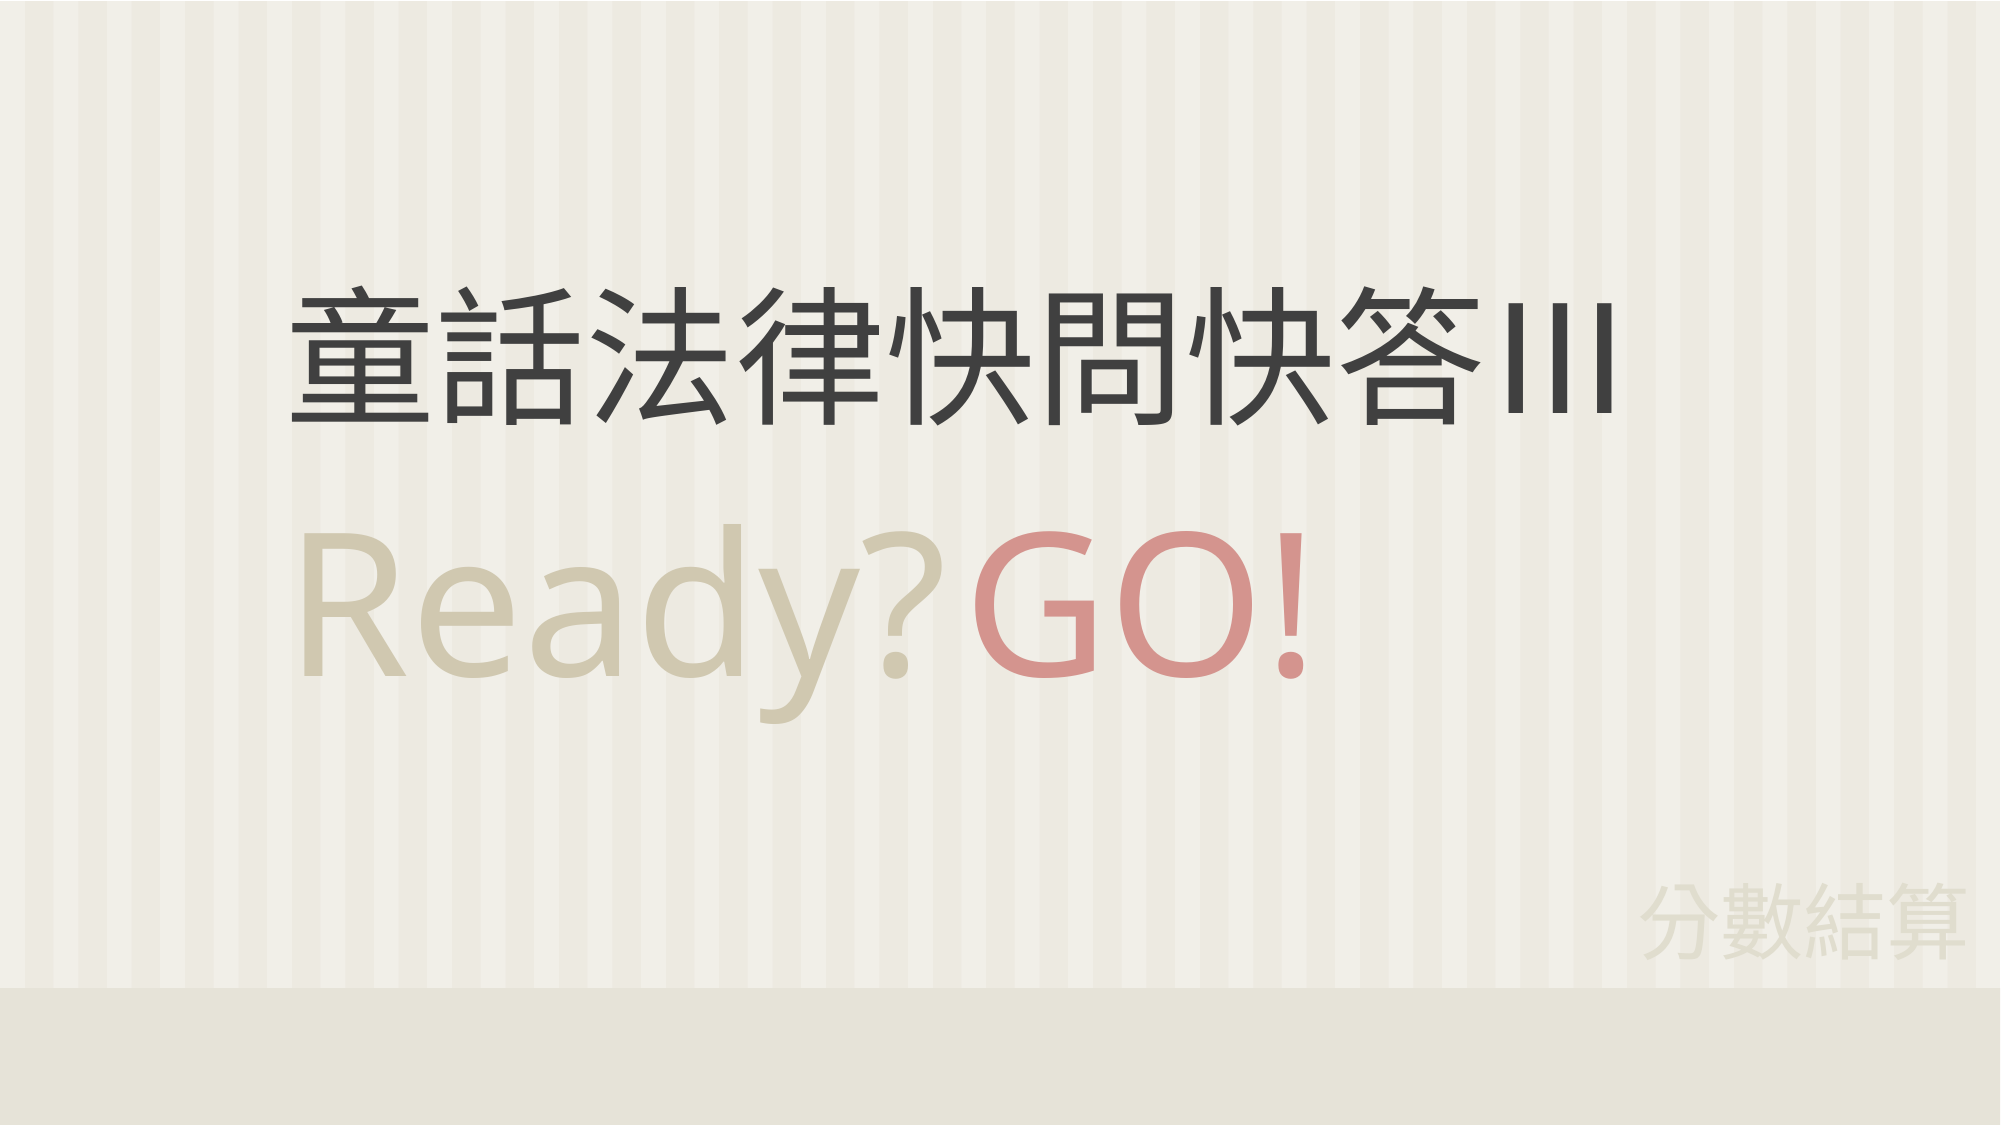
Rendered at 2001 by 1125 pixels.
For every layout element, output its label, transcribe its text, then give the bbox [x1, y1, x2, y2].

text_box 童話法律快問快答Ⅲ [270, 254, 1842, 452]
text_box Ready? [270, 467, 948, 726]
text_box GO! [948, 467, 1663, 726]
text_box 分數結算 [1622, 862, 2000, 979]
